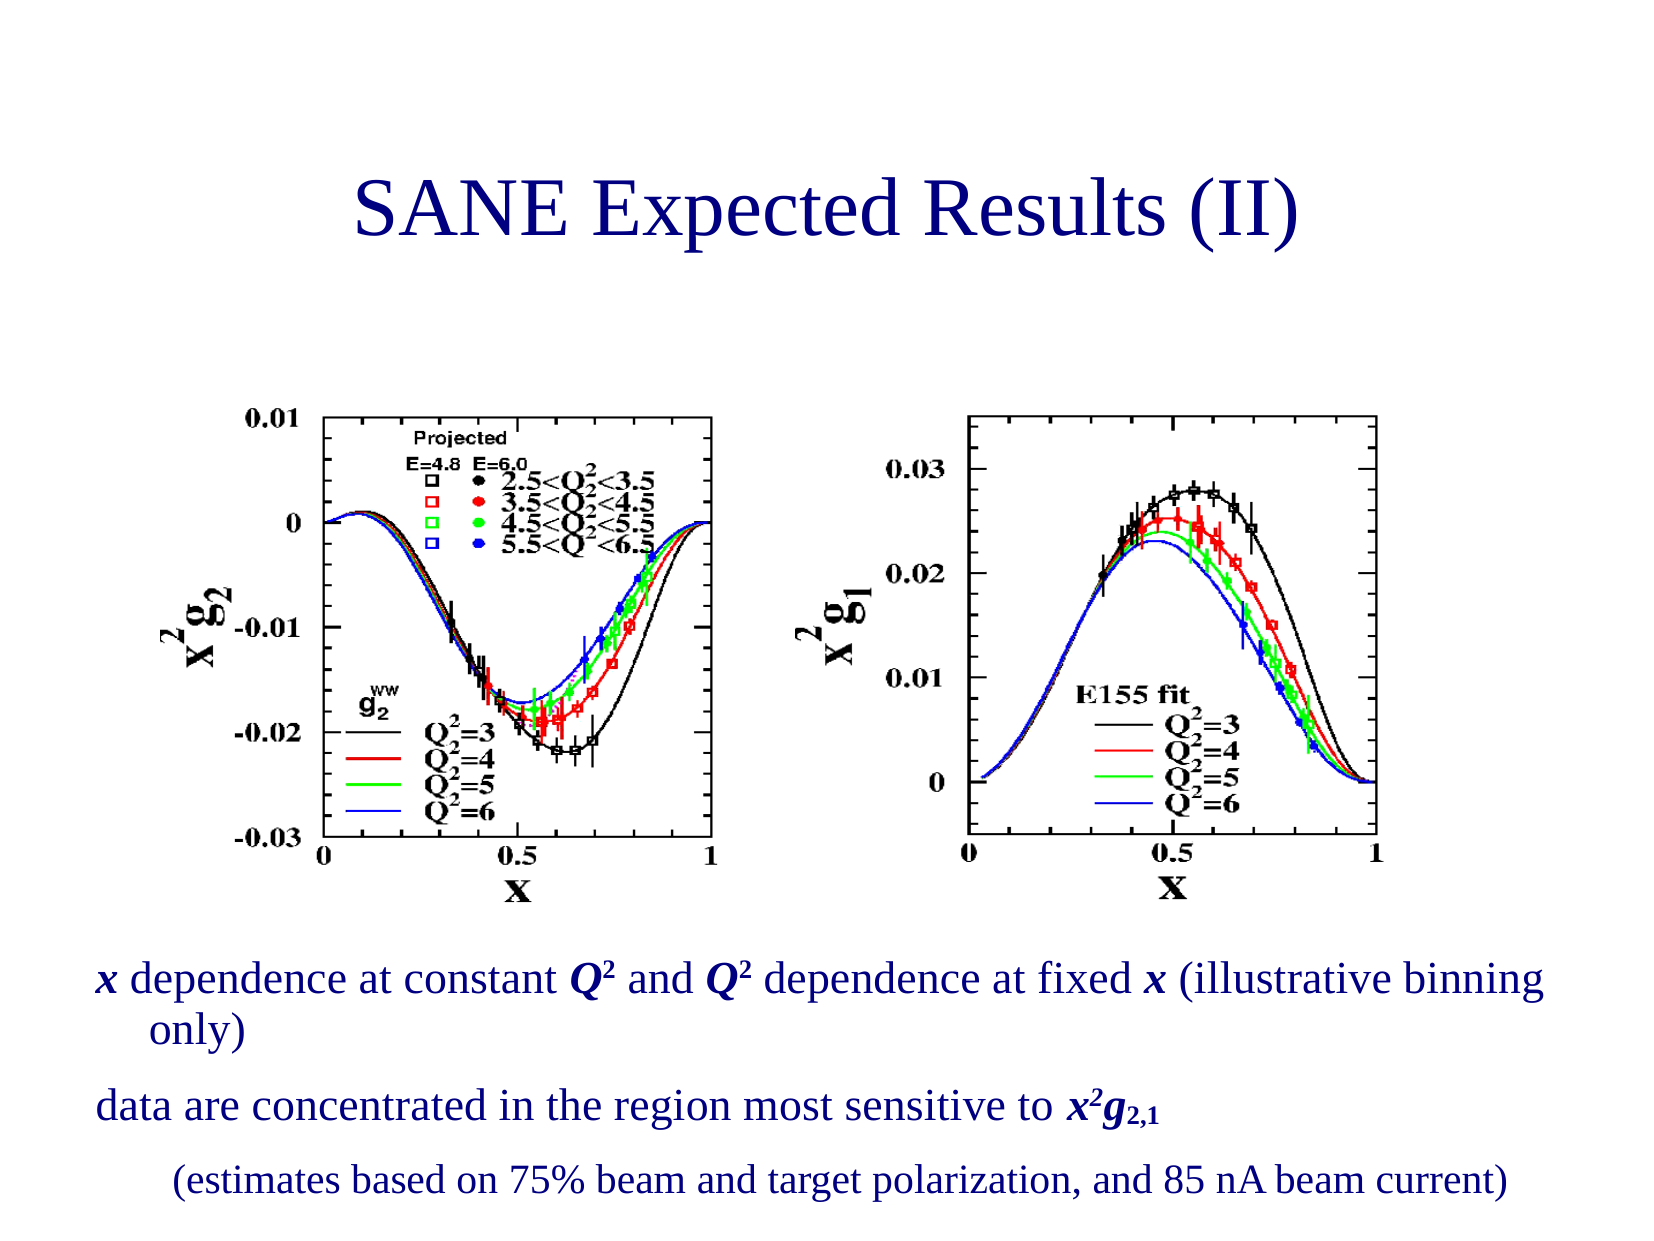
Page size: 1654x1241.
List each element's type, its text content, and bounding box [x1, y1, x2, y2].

picture [160, 374, 1493, 929]
title SANE Expected Results (II) [121, 103, 1533, 311]
list x dependence at constant Q2 and Q2 dependence at fixed x (illustrative binning only) data are concentrated in the region most sensitive to x2g2,1 (estimates based on 75% beam and target polarization, and 85 nA beam current) [77, 952, 1576, 1241]
